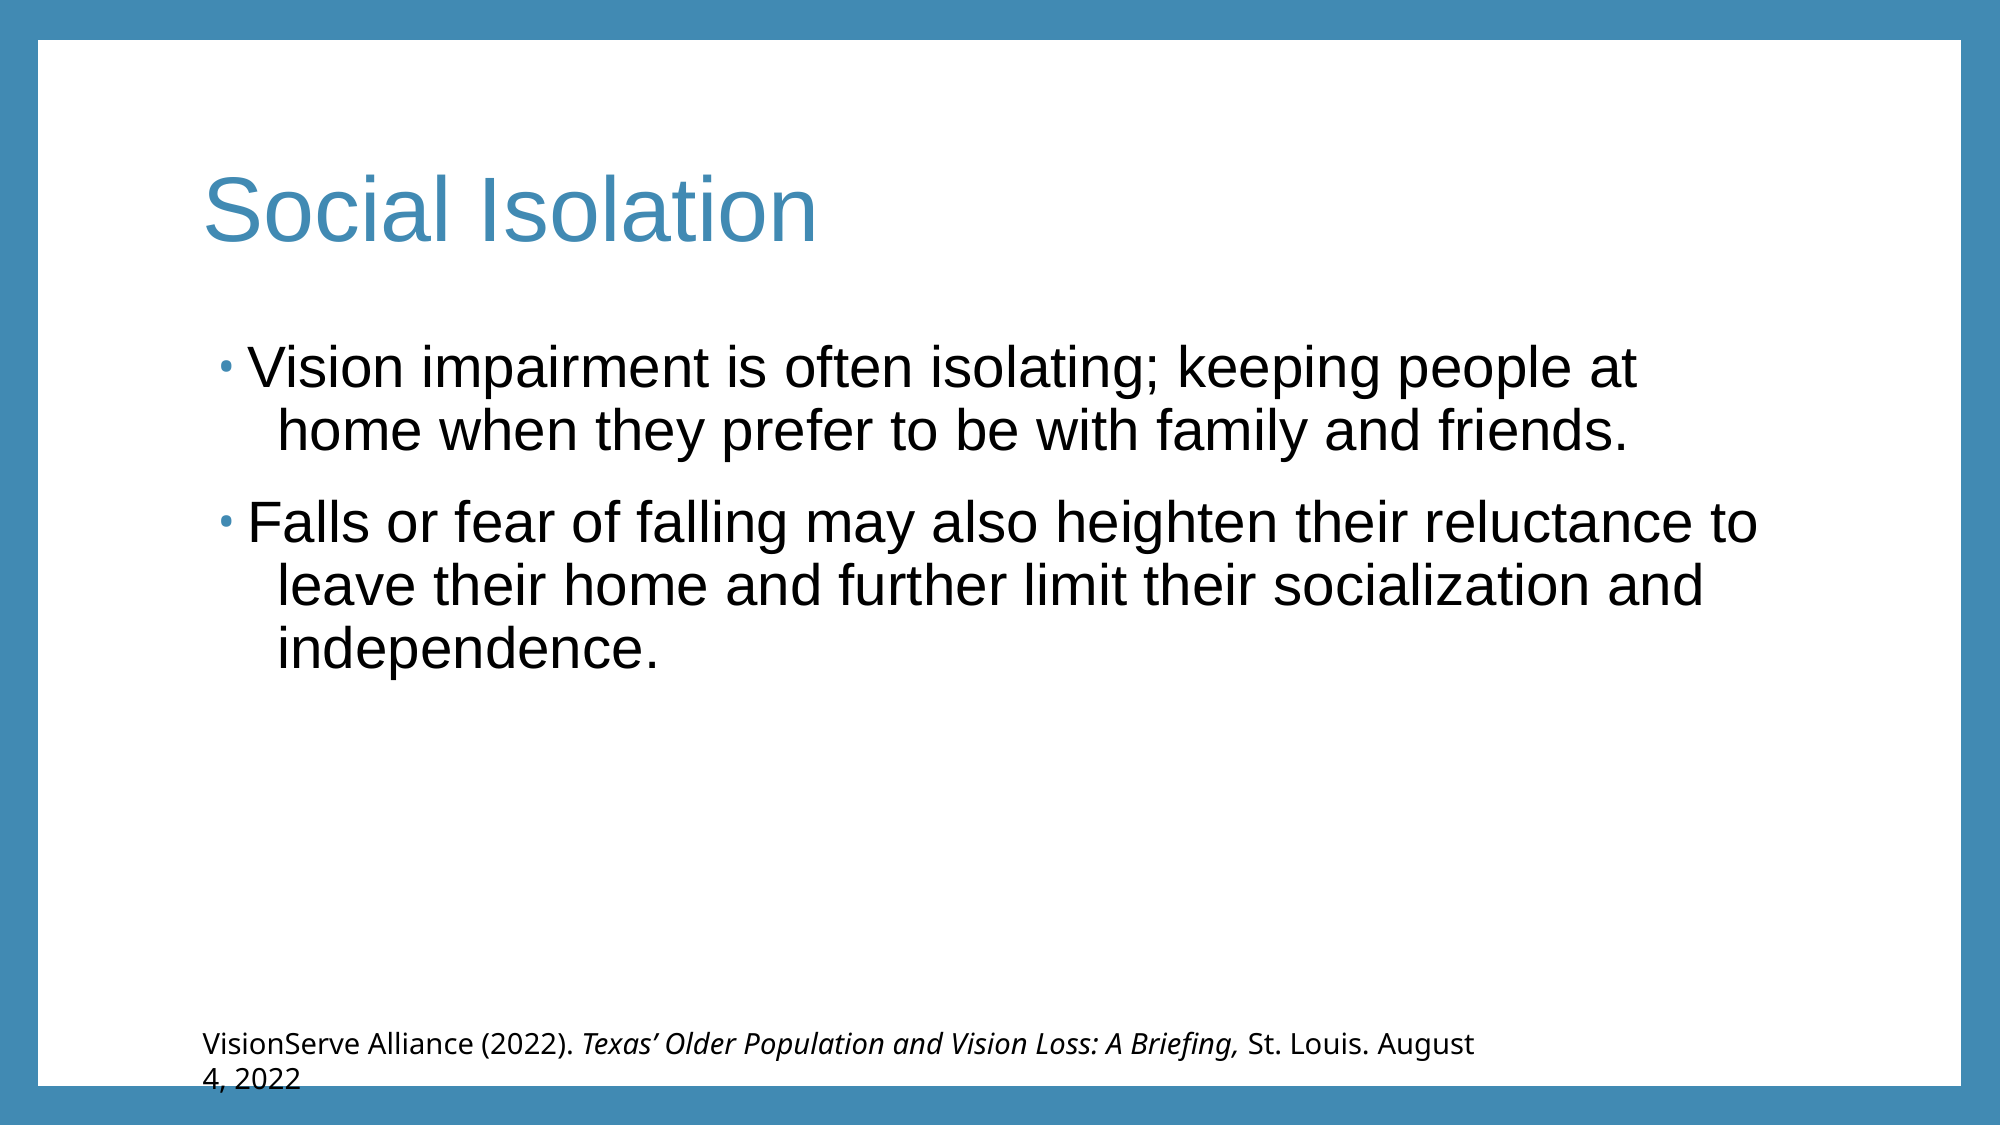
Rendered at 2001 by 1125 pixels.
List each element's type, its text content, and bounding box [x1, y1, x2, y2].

title Social Isolation [187, 99, 1808, 323]
text_box VisionServe Alliance (2022). Texas’ Older Population and Vision Loss: A Briefing, St. Louis. August 4, 2022 [187, 1017, 1520, 1114]
list Vision impairment is often isolating; keeping people at home when they prefer to be with family and friends. Falls or fear of falling may also heighten their reluctance to leave their home and further limit their socialization and independence. [187, 329, 1808, 993]
